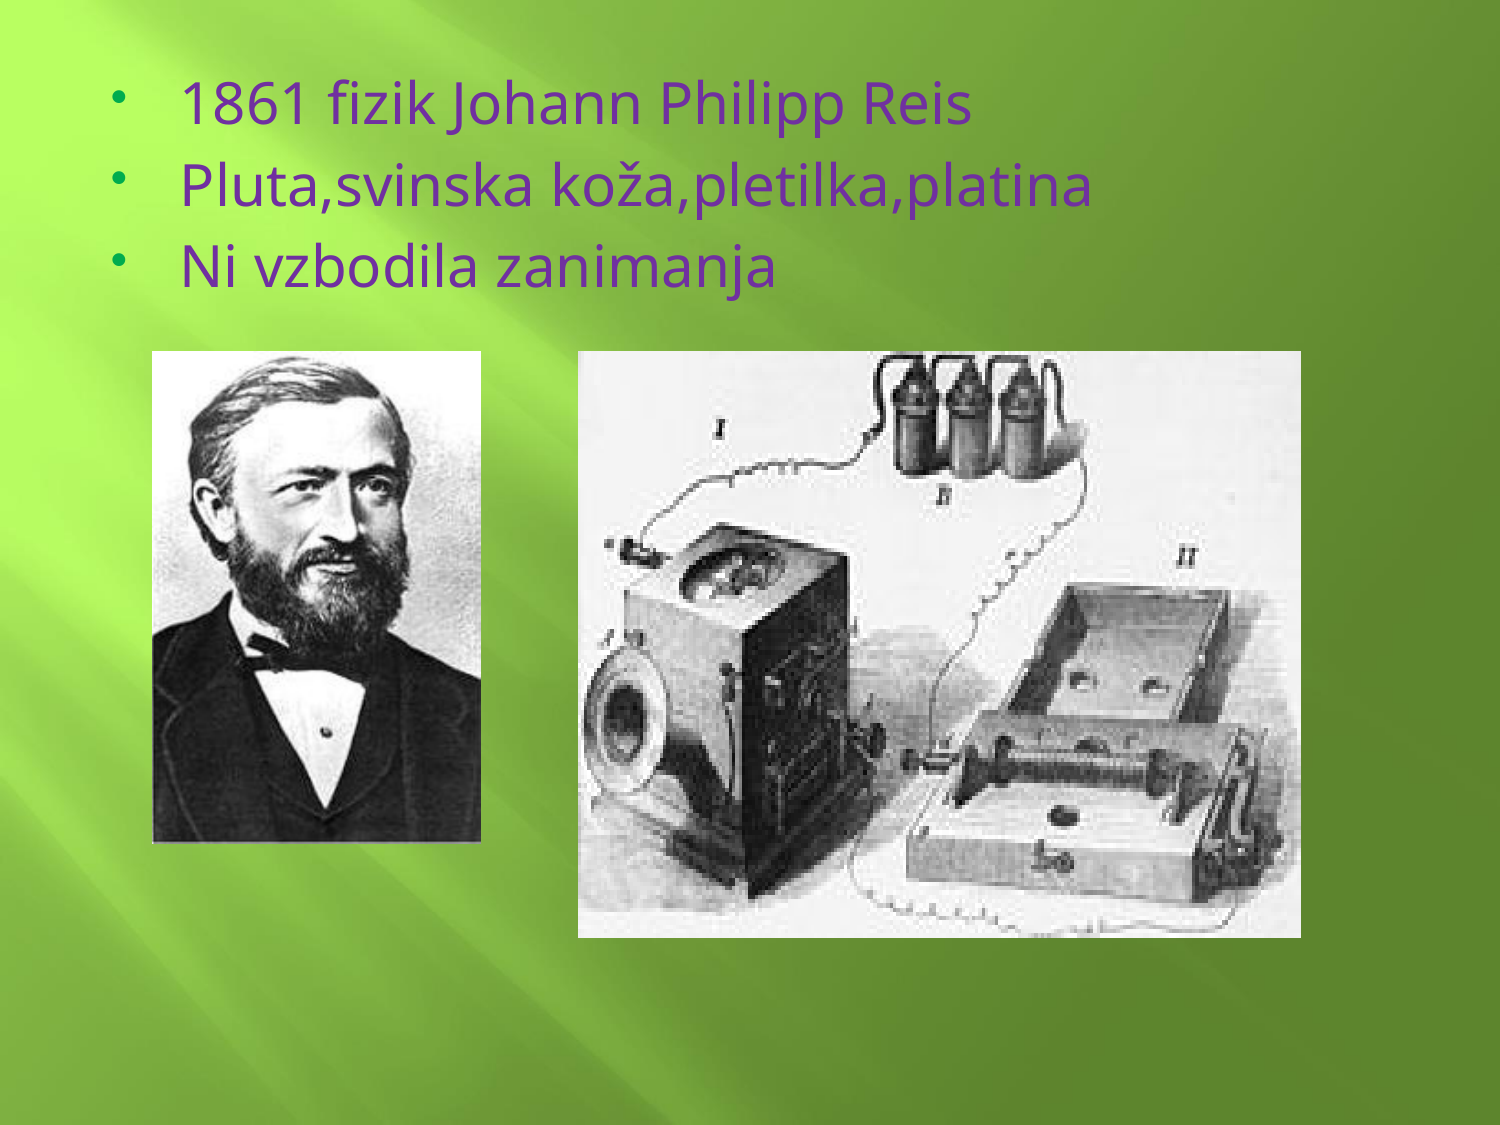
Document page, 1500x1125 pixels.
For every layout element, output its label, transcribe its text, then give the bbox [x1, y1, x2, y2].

picture [0, 0, 1500, 1125]
list 1861 fizik Johann Philipp Reis Pluta,svinska koža,pletilka,platina Ni vzbodila zanimanja [75, 58, 1425, 1035]
